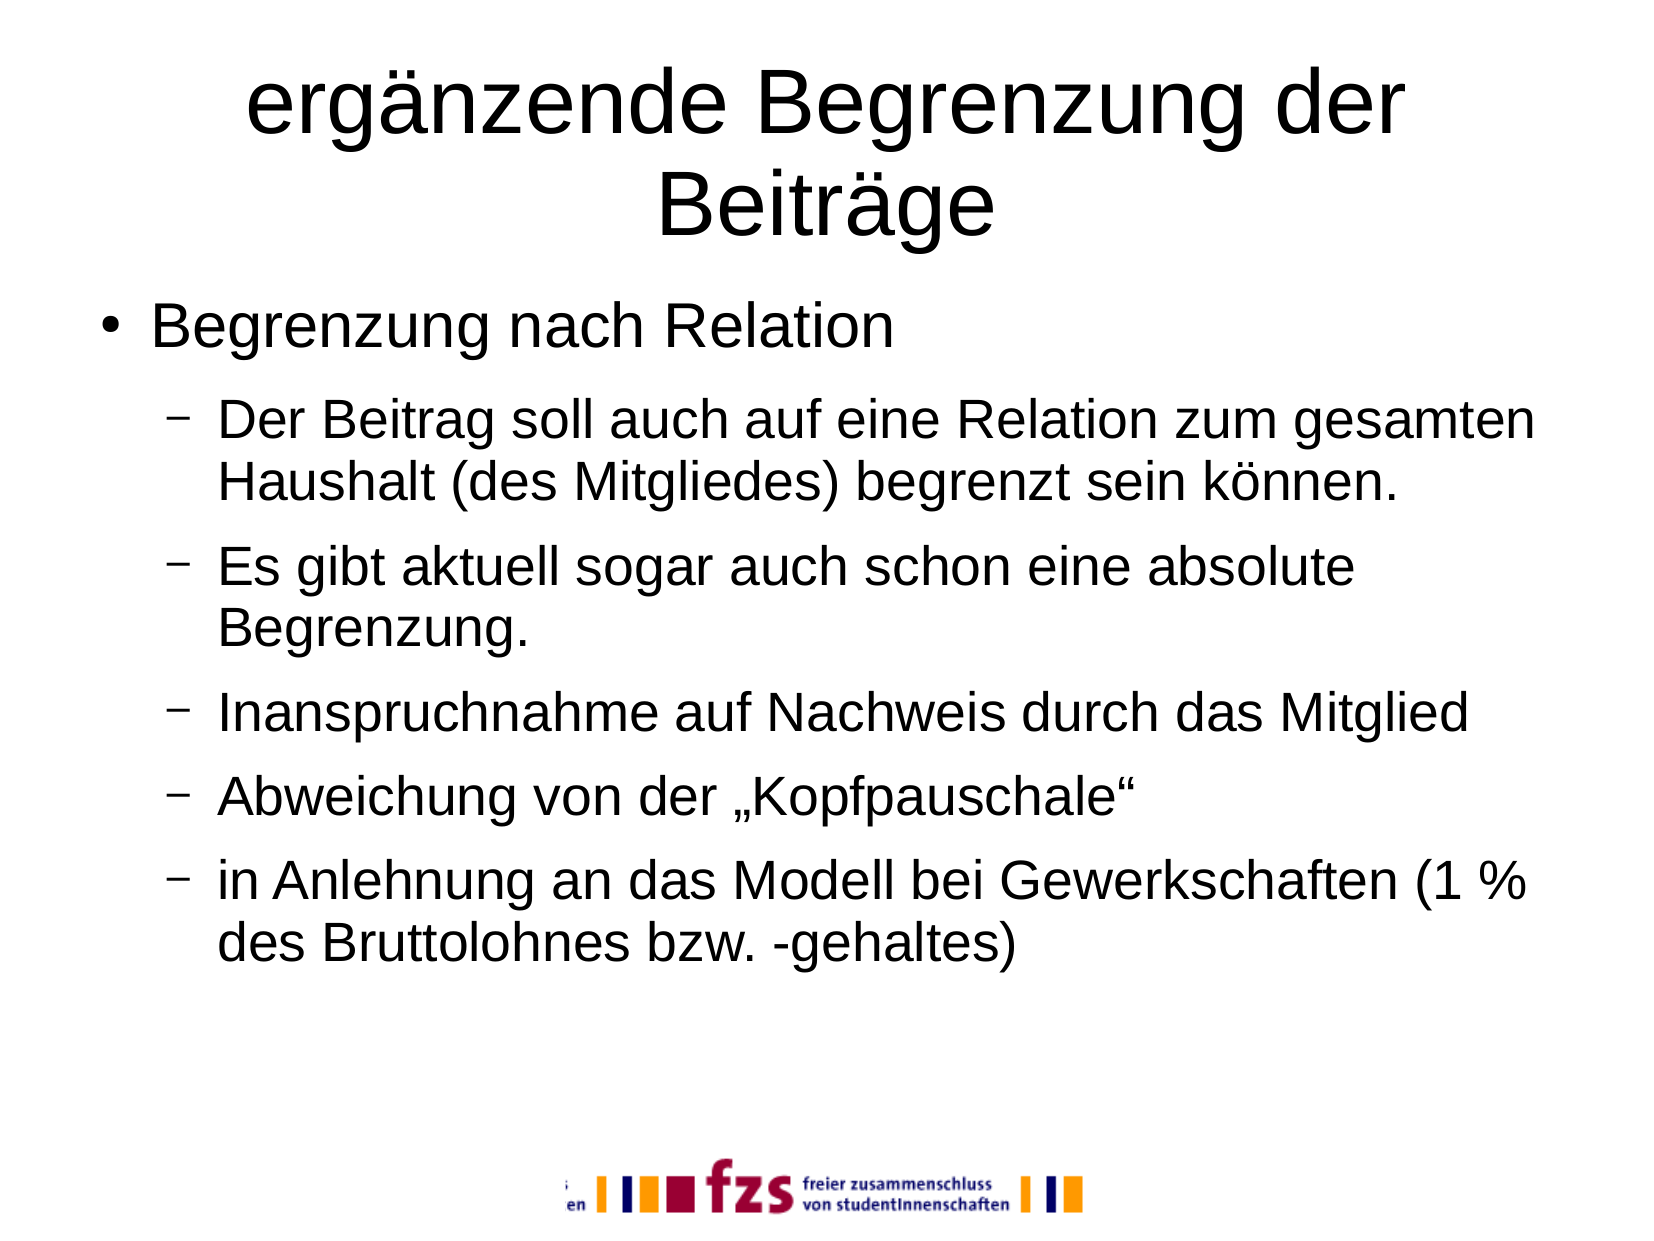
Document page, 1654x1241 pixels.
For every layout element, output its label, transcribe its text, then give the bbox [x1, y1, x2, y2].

picture [565, 1129, 1090, 1216]
title ergänzende Begrenzung der Beiträge [82, 49, 1571, 257]
list Begrenzung nach Relation Der Beitrag soll auch auf eine Relation zum gesamten Haushalt (des Mitgliedes) begrenzt sein können. Es gibt aktuell sogar auch schon eine absolute Begrenzung. Inanspruchnahme auf Nachweis durch das Mitglied Abweichung von der „Kopfpauschale“ in Anlehnung an das Modell bei Gewerkschaften (1 % des Bruttolohnes bzw. -gehaltes) [82, 290, 1571, 1010]
